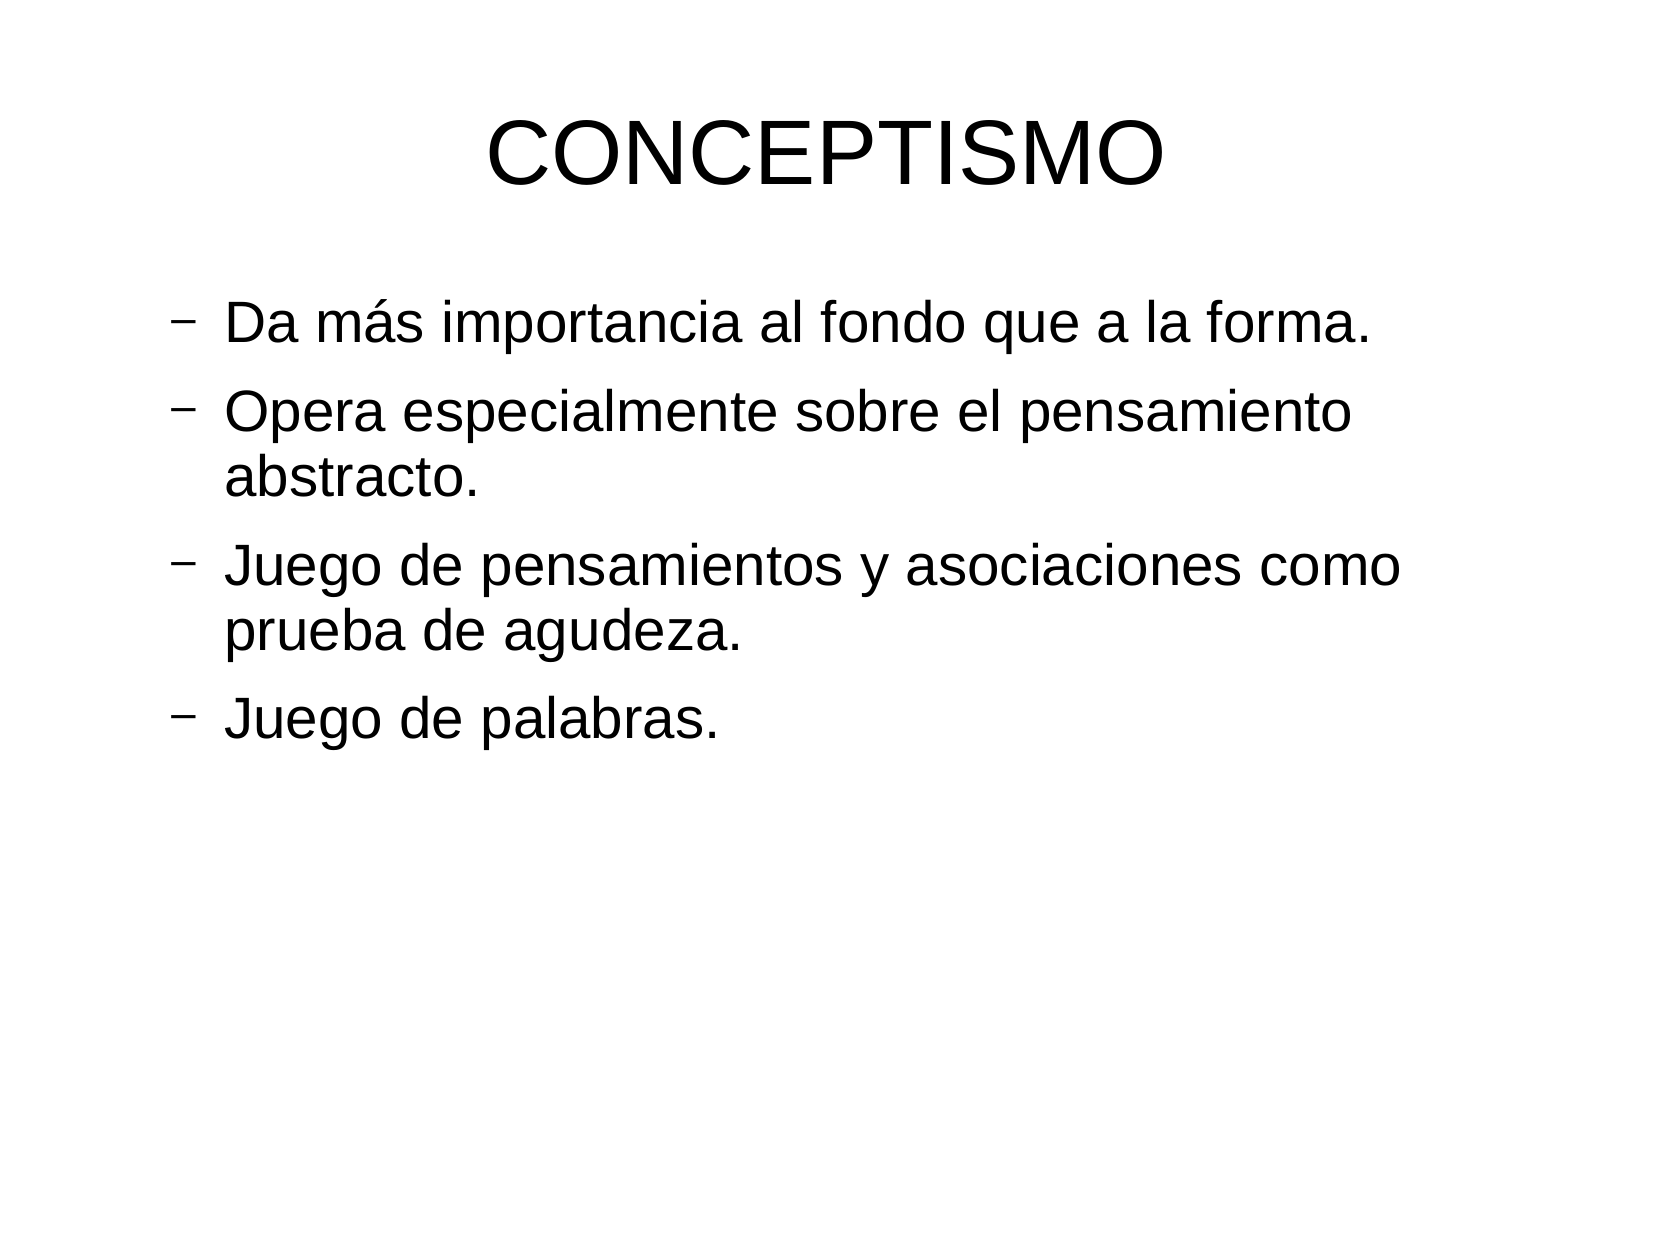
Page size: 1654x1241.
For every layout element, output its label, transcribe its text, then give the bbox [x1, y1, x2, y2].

title CONCEPTISMO [82, 49, 1571, 257]
list Da más importancia al fondo que a la forma. Opera especialmente sobre el pensamiento abstracto. Juego de pensamientos y asociaciones como prueba de agudeza. Juego de palabras. [82, 290, 1571, 1010]
